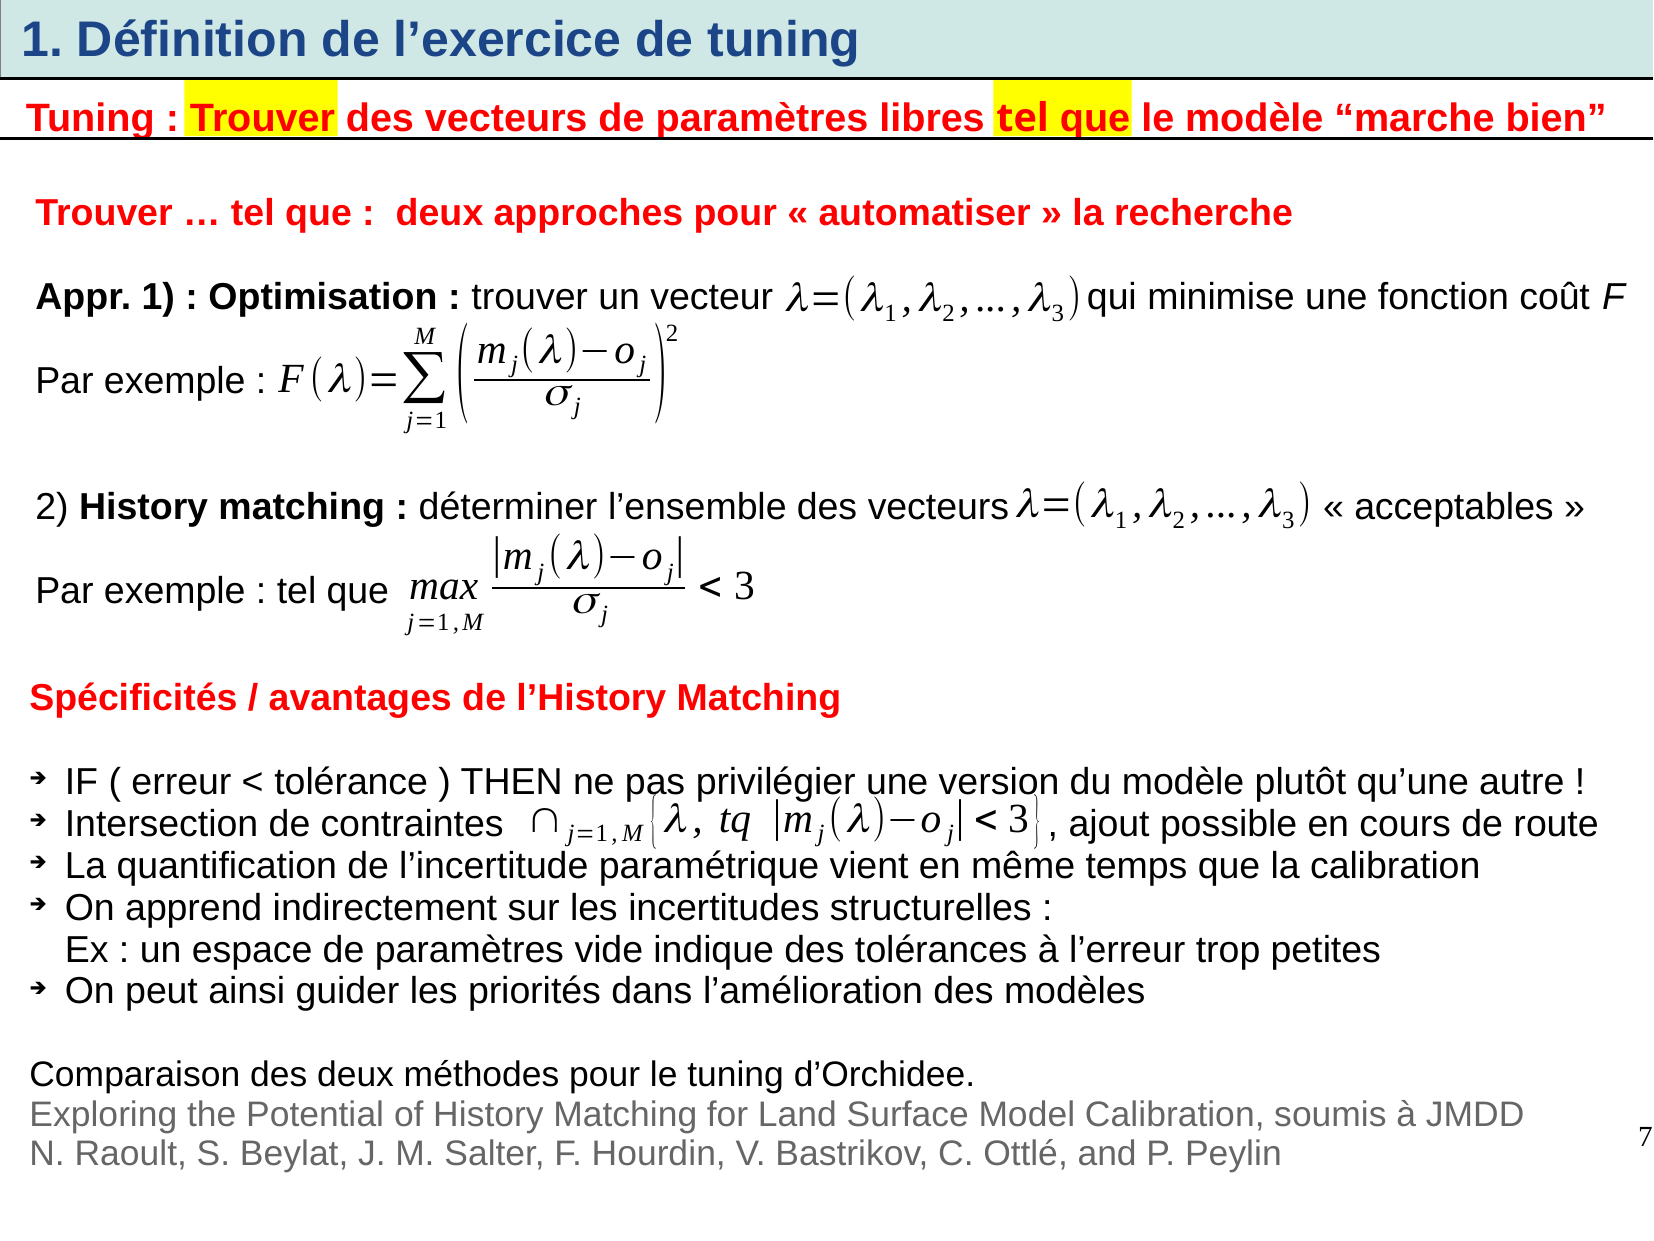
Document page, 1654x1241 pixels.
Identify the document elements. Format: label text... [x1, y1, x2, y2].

text_box Tuning : Trouver des vecteurs de paramètres libres tel que le modèle “marche bien” [11, 82, 1653, 137]
text_box [0, 0, 1653, 77]
text_box Trouver … tel que : deux approches pour « automatiser » la recherche Appr. 1) : Optimisation : trouver un vecteur qui minimise une fonction coût F Par exemple : 2) History matching : déterminer l’ensemble des vecteurs « acceptables » Par exemple : tel que [20, 184, 1653, 662]
chart [776, 273, 1491, 389]
chart [522, 791, 1048, 851]
chart [270, 319, 686, 435]
chart [1007, 480, 1317, 534]
text_box 1. Définition de l’exercice de tuning [6, 3, 877, 75]
chart [398, 531, 761, 637]
text_box Spécificités / avantages de l’History Matching IF ( erreur < tolérance ) THEN ne pas privilégier une version du modèle plutôt qu’une autre ! Intersection de contraintes , ajout possible en cours de route La quantification de l’incertitude paramétrique vient en même temps que la calibration On apprend indirectement sur les incertitudes structurelles : Ex : un espace de paramètres vide indique des tolérances à l’erreur trop petites On peut ainsi guider les priorités dans l’amélioration des modèles Comparaison des deux méthodes pour le tuning d’Orchidee. Exploring the Potential of History Matching for Land Surface Model Calibration, soumis à JMDD N. Raoult, S. Beylat, J. M. Salter, F. Hourdin, V. Bastrikov, C. Ottlé, and P. Peylin [14, 668, 1617, 1223]
